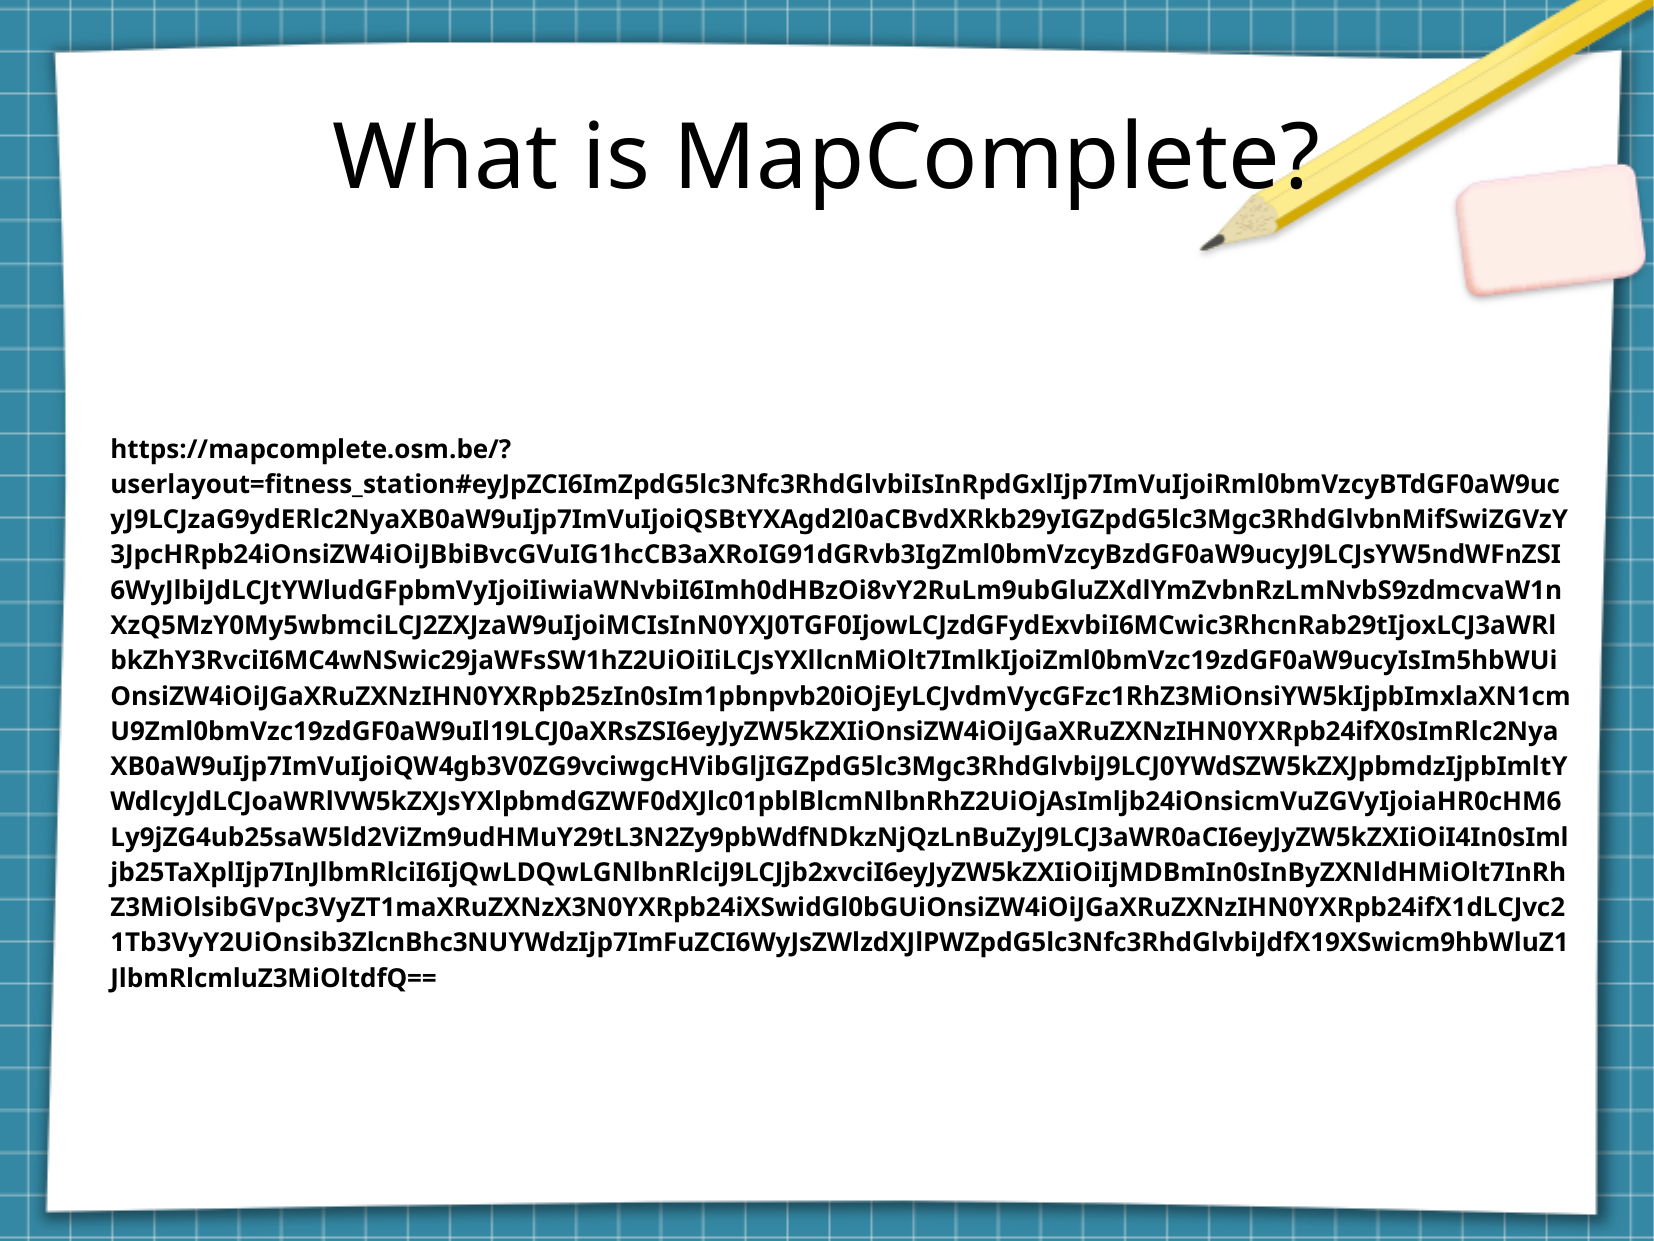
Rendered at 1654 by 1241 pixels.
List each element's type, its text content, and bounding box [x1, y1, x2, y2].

list https://mapcomplete.osm.be/?userlayout=fitness_station#eyJpZCI6ImZpdG5lc3Nfc3RhdGlvbiIsInRpdGxlIjp7ImVuIjoiRml0bmVzcyBTdGF0aW9ucyJ9LCJzaG9ydERlc2NyaXB0aW9uIjp7ImVuIjoiQSBtYXAgd2l0aCBvdXRkb29yIGZpdG5lc3Mgc3RhdGlvbnMifSwiZGVzY3JpcHRpb24iOnsiZW4iOiJBbiBvcGVuIG1hcCB3aXRoIG91dGRvb3IgZml0bmVzcyBzdGF0aW9ucyJ9LCJsYW5ndWFnZSI6WyJlbiJdLCJtYWludGFpbmVyIjoiIiwiaWNvbiI6Imh0dHBzOi8vY2RuLm9ubGluZXdlYmZvbnRzLmNvbS9zdmcvaW1nXzQ5MzY0My5wbmciLCJ2ZXJzaW9uIjoiMCIsInN0YXJ0TGF0IjowLCJzdGFydExvbiI6MCwic3RhcnRab29tIjoxLCJ3aWRlbkZhY3RvciI6MC4wNSwic29jaWFsSW1hZ2UiOiIiLCJsYXllcnMiOlt7ImlkIjoiZml0bmVzc19zdGF0aW9ucyIsIm5hbWUiOnsiZW4iOiJGaXRuZXNzIHN0YXRpb25zIn0sIm1pbnpvb20iOjEyLCJvdmVycGFzc1RhZ3MiOnsiYW5kIjpbImxlaXN1cmU9Zml0bmVzc19zdGF0aW9uIl19LCJ0aXRsZSI6eyJyZW5kZXIiOnsiZW4iOiJGaXRuZXNzIHN0YXRpb24ifX0sImRlc2NyaXB0aW9uIjp7ImVuIjoiQW4gb3V0ZG9vciwgcHVibGljIGZpdG5lc3Mgc3RhdGlvbiJ9LCJ0YWdSZW5kZXJpbmdzIjpbImltYWdlcyJdLCJoaWRlVW5kZXJsYXlpbmdGZWF0dXJlc01pblBlcmNlbnRhZ2UiOjAsImljb24iOnsicmVuZGVyIjoiaHR0cHM6Ly9jZG4ub25saW5ld2ViZm9udHMuY29tL3N2Zy9pbWdfNDkzNjQzLnBuZyJ9LCJ3aWR0aCI6eyJyZW5kZXIiOiI4In0sImljb25TaXplIjp7InJlbmRlciI6IjQwLDQwLGNlbnRlciJ9LCJjb2xvciI6eyJyZW5kZXIiOiIjMDBmIn0sInByZXNldHMiOlt7InRhZ3MiOlsibGVpc3VyZT1maXRuZXNzX3N0YXRpb24iXSwidGl0bGUiOnsiZW4iOiJGaXRuZXNzIHN0YXRpb24ifX1dLCJvc21Tb3VyY2UiOnsib3ZlcnBhc3NUYWdzIjp7ImFuZCI6WyJsZWlzdXJlPWZpdG5lc3Nfc3RhdGlvbiJdfX19XSwicm9hbWluZ1JlbmRlcmluZ3MiOltdfQ== [82, 290, 1571, 1010]
picture [0, 0, 1654, 1241]
title What is MapComplete? [82, 49, 1571, 257]
